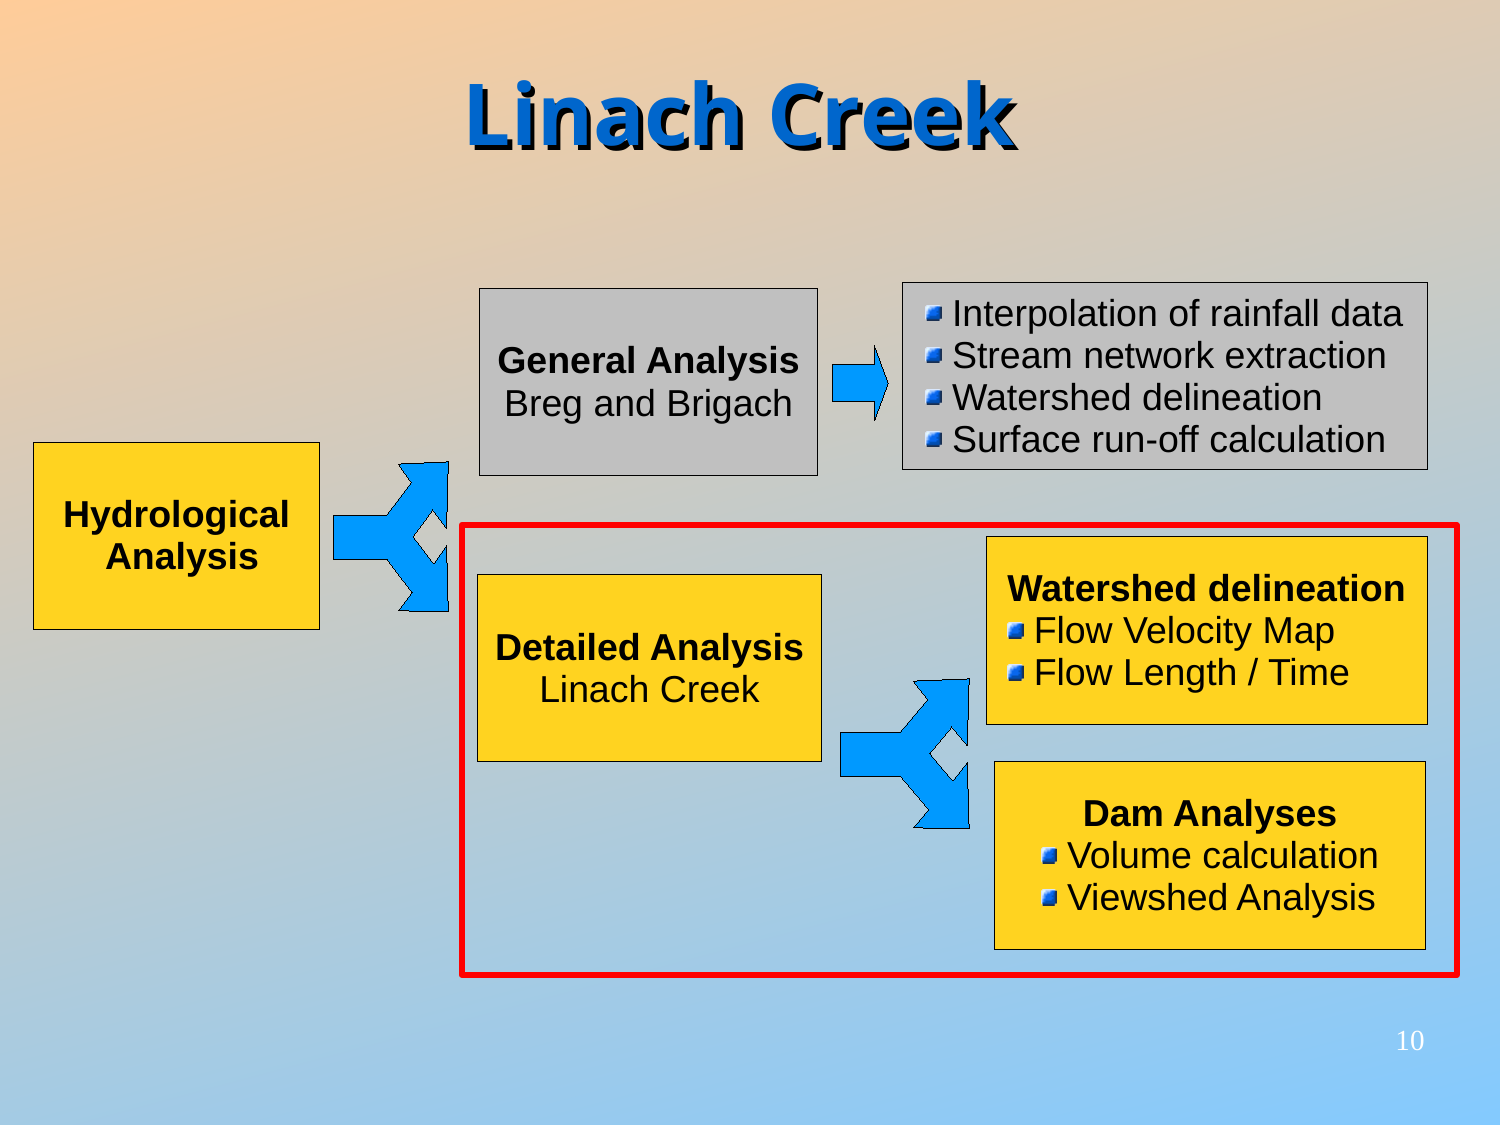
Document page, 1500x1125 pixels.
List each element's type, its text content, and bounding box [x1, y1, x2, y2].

picture [1041, 847, 1057, 864]
text_box [832, 345, 889, 421]
picture [925, 431, 942, 447]
text_box Hydrological Analysis [33, 442, 320, 630]
text_box General Analysis Breg and Brigach [479, 288, 818, 476]
title Linach Creek [75, 45, 1426, 233]
text_box Interpolation of rainfall data Stream network extraction Watershed delineation Surface run-off calculation [902, 282, 1428, 470]
text_box [333, 461, 449, 612]
text_box [840, 678, 970, 829]
picture [1007, 664, 1024, 681]
text_box Watershed delineation Flow Velocity Map Flow Length / Time [986, 536, 1428, 725]
text_box Dam Analyses Volume calculation Viewshed Analysis [994, 761, 1426, 950]
picture [1007, 622, 1024, 639]
text_box Detailed Analysis Linach Creek [477, 574, 822, 762]
picture [925, 347, 942, 363]
picture [925, 389, 942, 405]
picture [925, 305, 942, 321]
picture [1041, 889, 1057, 906]
